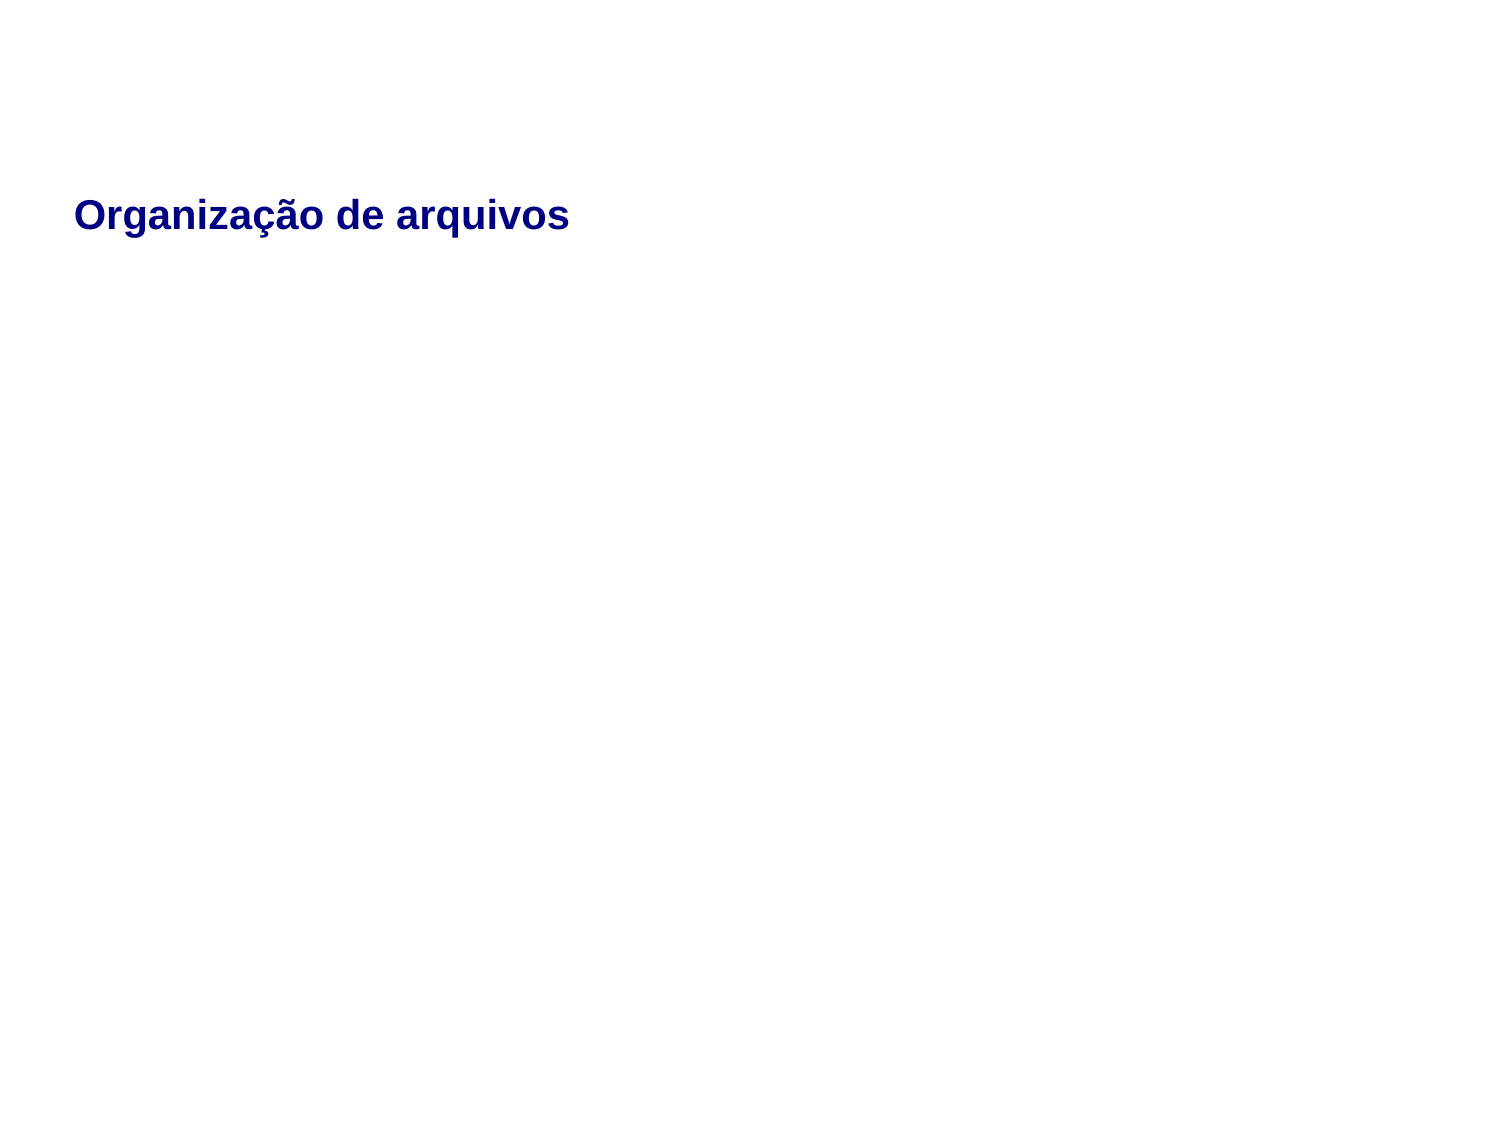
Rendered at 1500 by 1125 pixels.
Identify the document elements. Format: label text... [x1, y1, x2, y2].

text_box Organização de arquivos [59, 180, 1211, 246]
